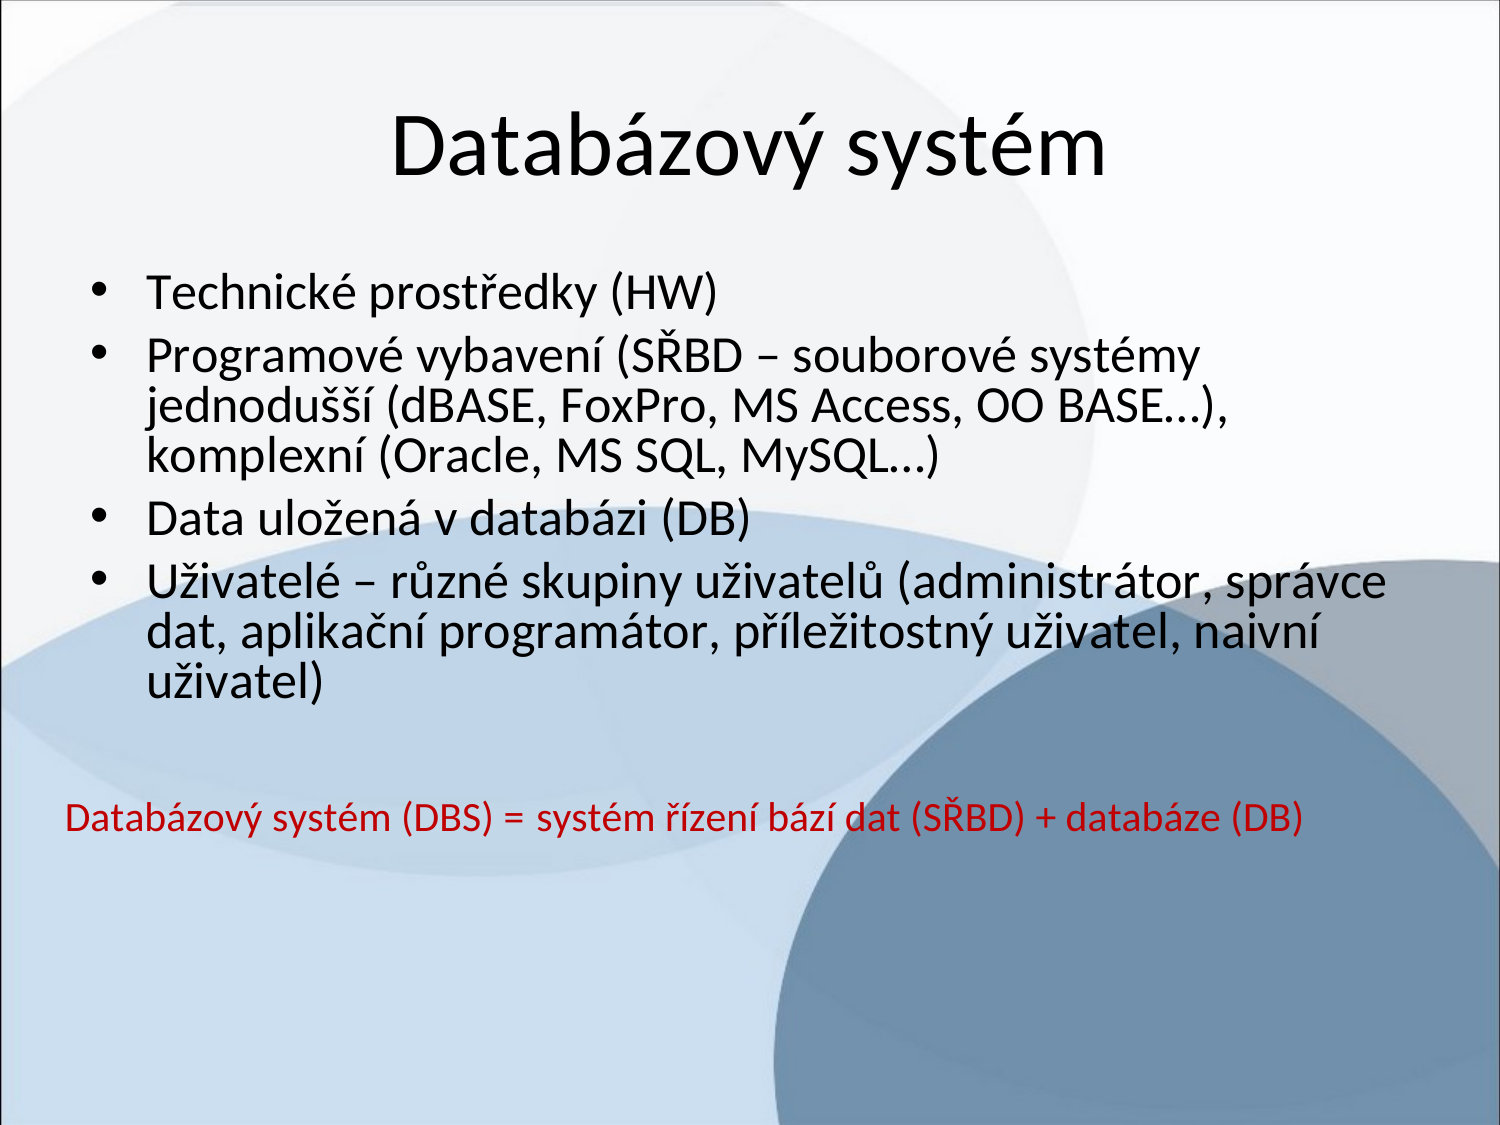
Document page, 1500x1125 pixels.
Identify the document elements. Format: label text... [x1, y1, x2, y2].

text_box Databázový systém (DBS) = systém řízení bází dat (SŘBD) + databáze (DB) [50, 787, 1401, 963]
title Databázový systém [75, 45, 1426, 233]
list Technické prostředky (HW) Programové vybavení (SŘBD – souborové systémy jednodušší (dBASE, FoxPro, MS Access, OO BASE…), komplexní (Oracle, MS SQL, MySQL…) Data uložená v databázi (DB) Uživatelé – různé skupiny uživatelů (administrátor, správce dat, aplikační programátor, příležitostný uživatel, naivní uživatel) [75, 262, 1426, 787]
picture [0, 0, 1500, 1125]
